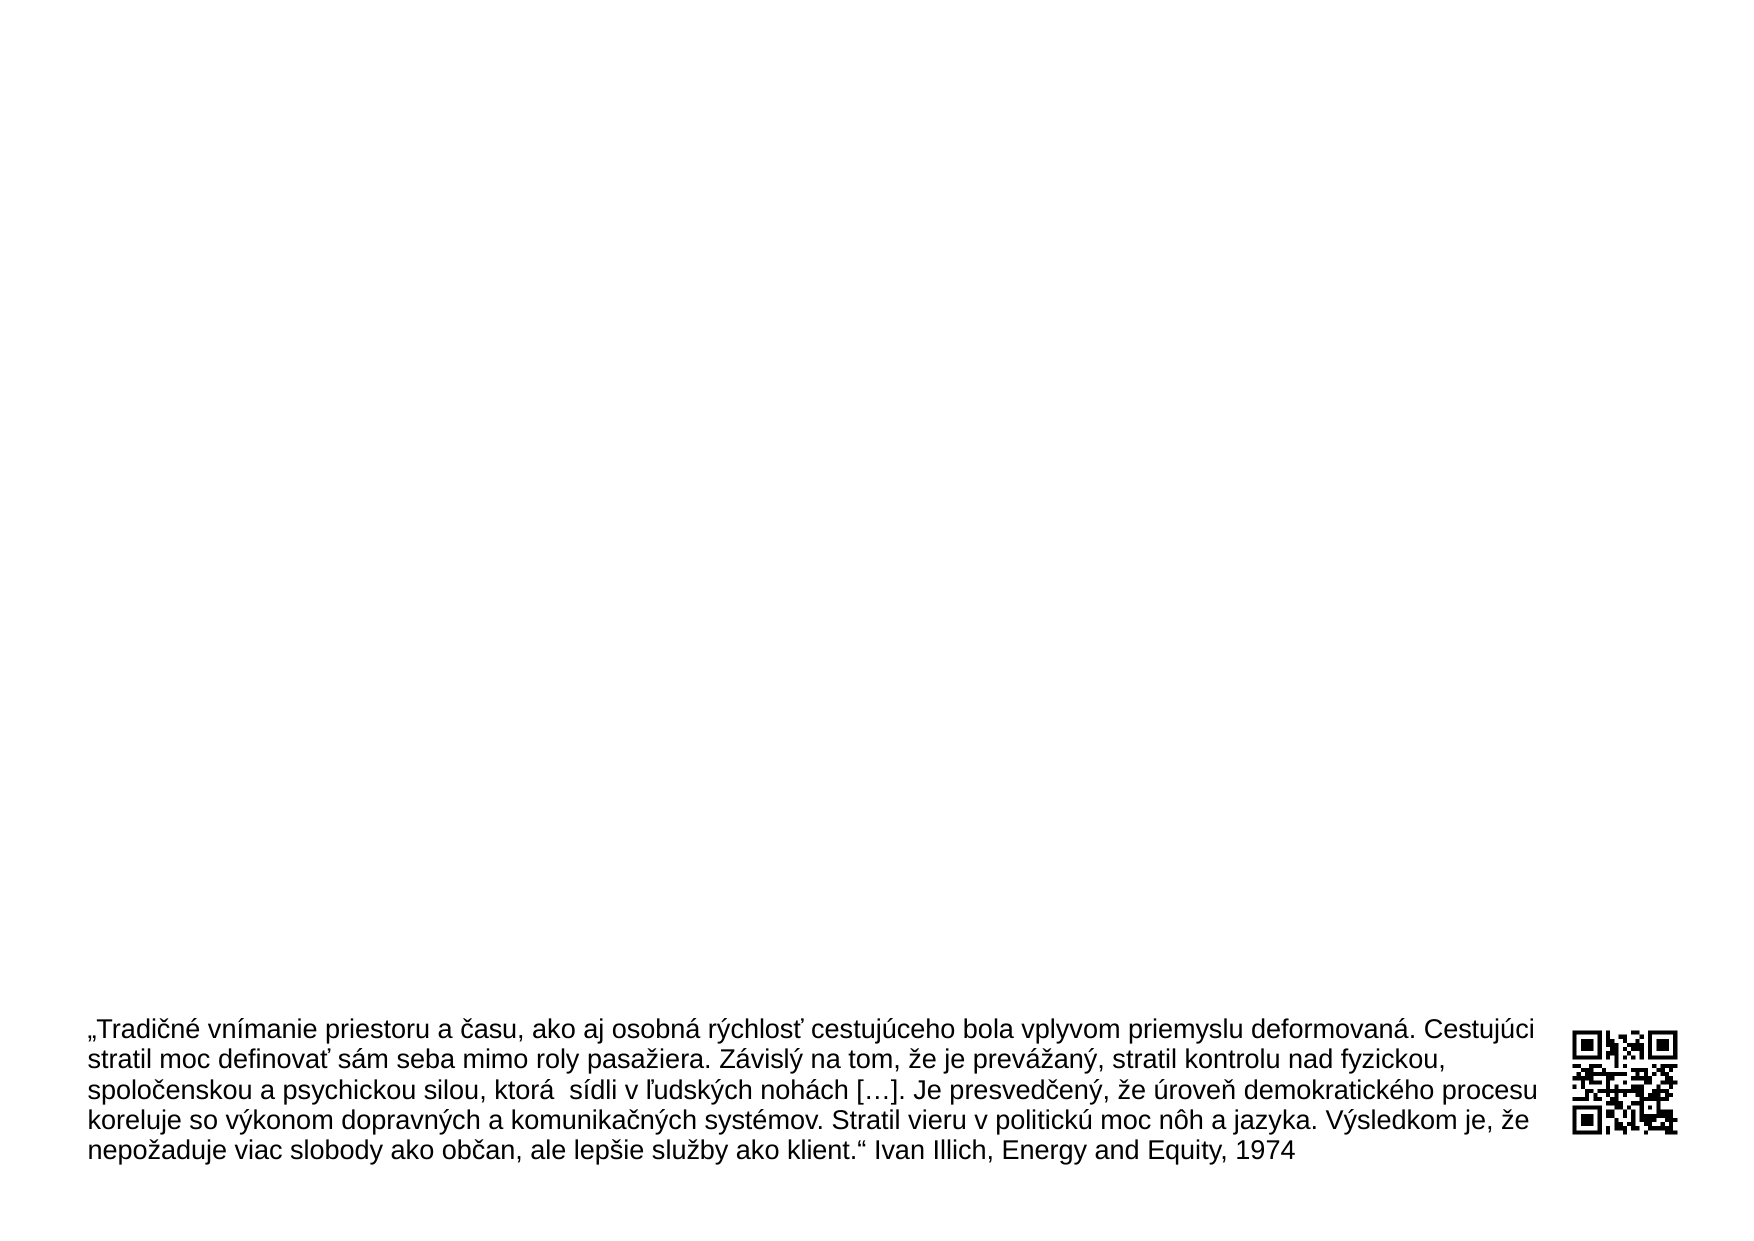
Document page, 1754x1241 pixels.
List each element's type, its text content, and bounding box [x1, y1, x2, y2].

title „Tradičné vnímanie priestoru a času, ako aj osobná rýchlosť cestujúceho bola vplyvom priemyslu deformovaná. Cestujúci stratil moc definovať sám seba mimo roly pasažiera. Závislý na tom, že je prevážaný, stratil kontrolu nad fyzickou, spoločenskou a psychickou silou, ktorá sídli v ľudských nohách […]. Je presvedčený, že úroveň demokratického procesu koreluje so výkonom dopravných a komunikačných systémov. Stratil vieru v politickú moc nôh a jazyka. Výsledkom je, že nepožaduje viac slobody ako občan, ale lepšie služby ako klient.“ Ivan Illich, Energy and Equity, 1974 [87, 992, 1566, 1166]
picture [1565, 1023, 1685, 1142]
